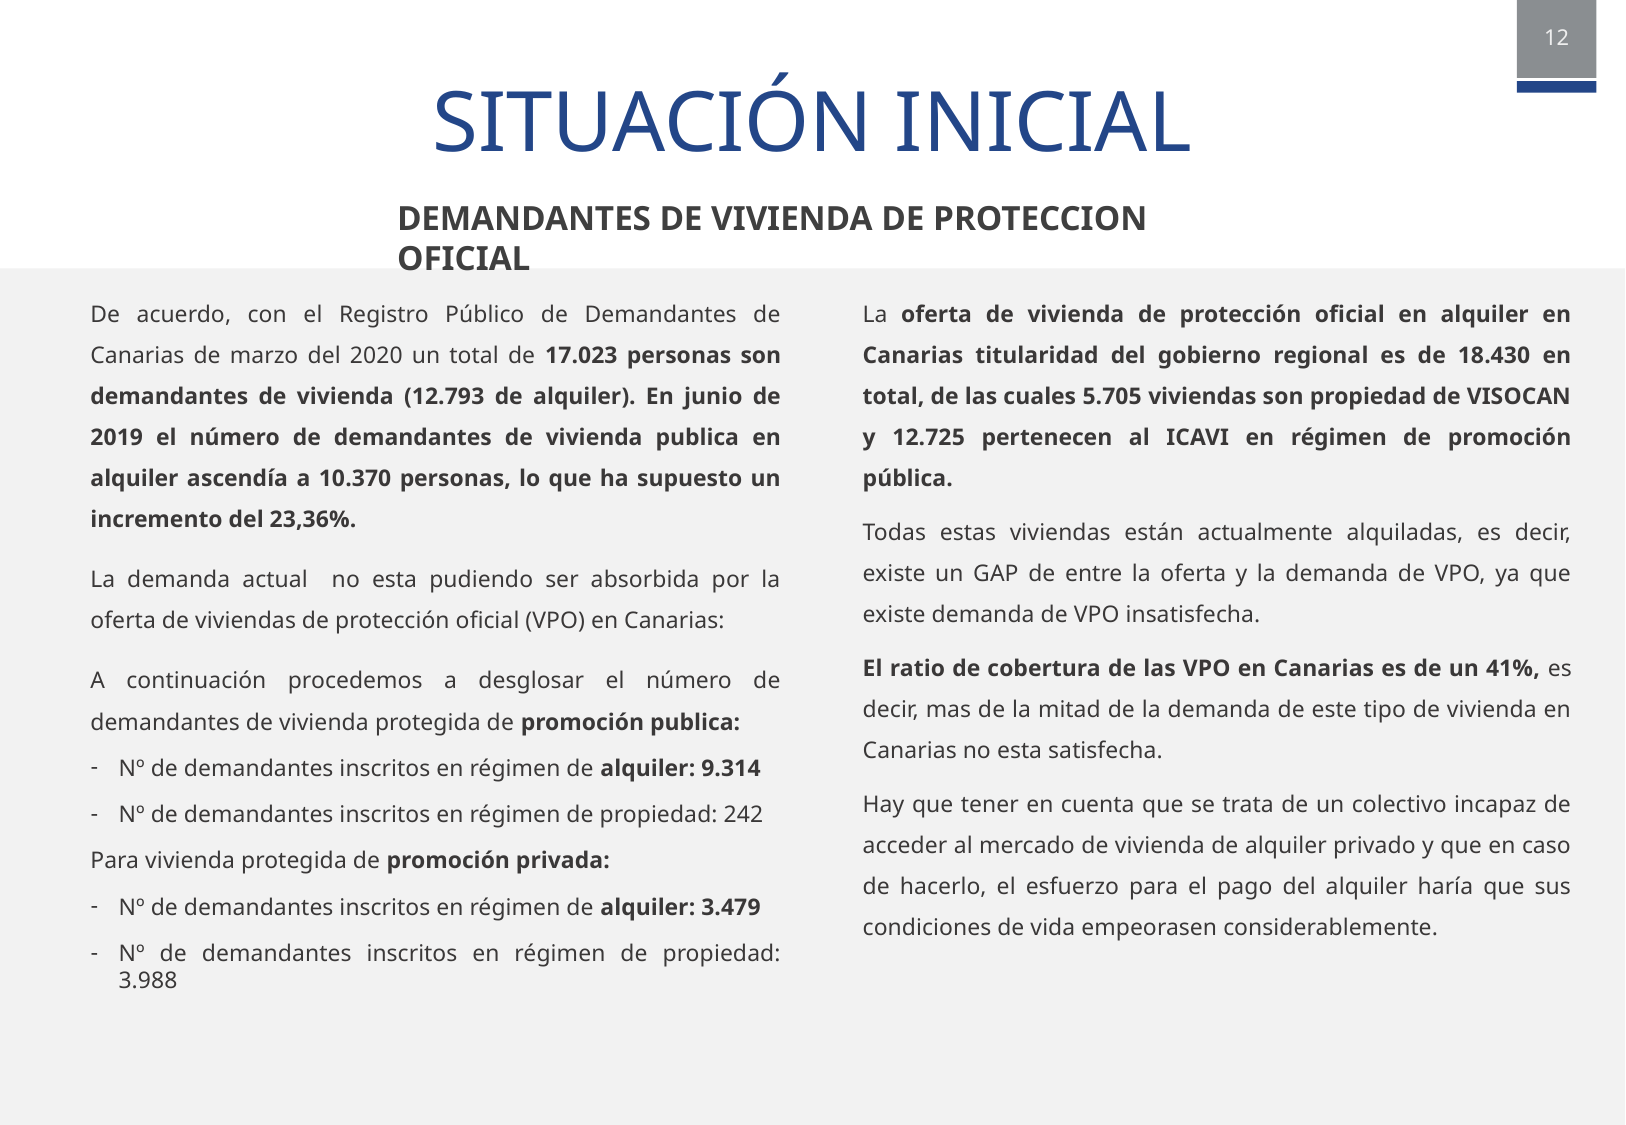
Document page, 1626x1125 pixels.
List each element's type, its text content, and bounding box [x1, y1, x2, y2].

text_box La oferta de vivienda de protección oficial en alquiler en Canarias titularidad del gobierno regional es de 18.430 en total, de las cuales 5.705 viviendas son propiedad de VISOCAN y 12.725 pertenecen al ICAVI en régimen de promoción pública. Todas estas viviendas están actualmente alquiladas, es decir, existe un GAP de entre la oferta y la demanda de VPO, ya que existe demanda de VPO insatisfecha. El ratio de cobertura de las VPO en Canarias es de un 41%, es decir, mas de la mitad de la demanda de este tipo de vivienda en Canarias no esta satisfecha. Hay que tener en cuenta que se trata de un colectivo incapaz de acceder al mercado de vivienda de alquiler privado y que en caso de hacerlo, el esfuerzo para el pago del alquiler haría que sus condiciones de vida empeorasen considerablemente. [847, 278, 1587, 1108]
text_box De acuerdo, con el Registro Público de Demandantes de Canarias de marzo del 2020 un total de 17.023 personas son demandantes de vivienda (12.793 de alquiler). En junio de 2019 el número de demandantes de vivienda publica en alquiler ascendía a 10.370 personas, lo que ha supuesto un incremento del 23,36%. La demanda actual no esta pudiendo ser absorbida por la oferta de viviendas de protección oficial (VPO) en Canarias: A continuación procedemos a desglosar el número de demandantes de vivienda protegida de promoción publica: Nº de demandantes inscritos en régimen de alquiler: 9.314 Nº de demandantes inscritos en régimen de propiedad: 242 Para vivienda protegida de promoción privada: Nº de demandantes inscritos en régimen de alquiler: 3.479 Nº de demandantes inscritos en régimen de propiedad: 3.988 [75, 278, 797, 1008]
text_box [0, 268, 1625, 1125]
list SITUACIÓN INICIAL [142, 82, 1483, 167]
text_box DEMANDANTES DE VIVIENDA DE PROTECCION OFICIAL [397, 197, 1228, 277]
